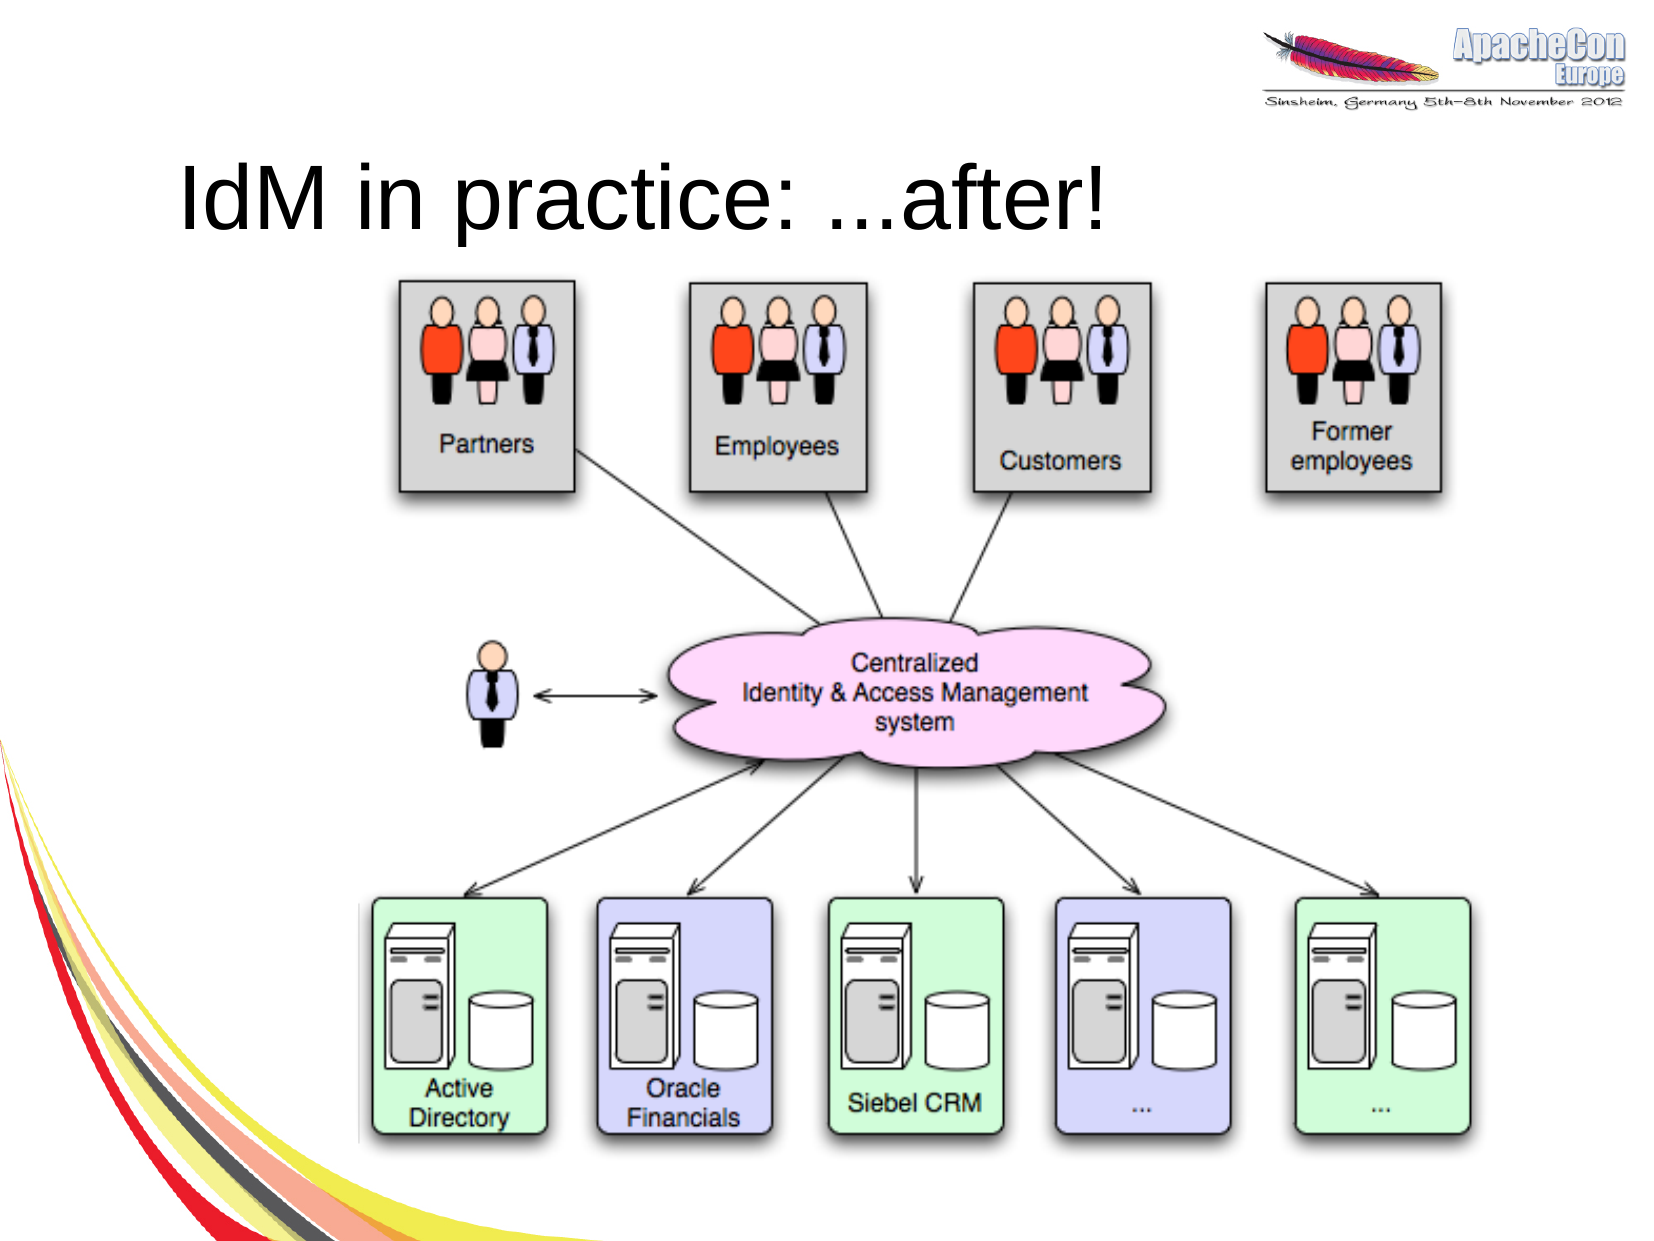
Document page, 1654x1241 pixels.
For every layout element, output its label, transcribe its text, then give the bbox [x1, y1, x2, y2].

picture [0, 0, 1654, 1241]
title IdM in practice: ...after! [177, 146, 1536, 250]
